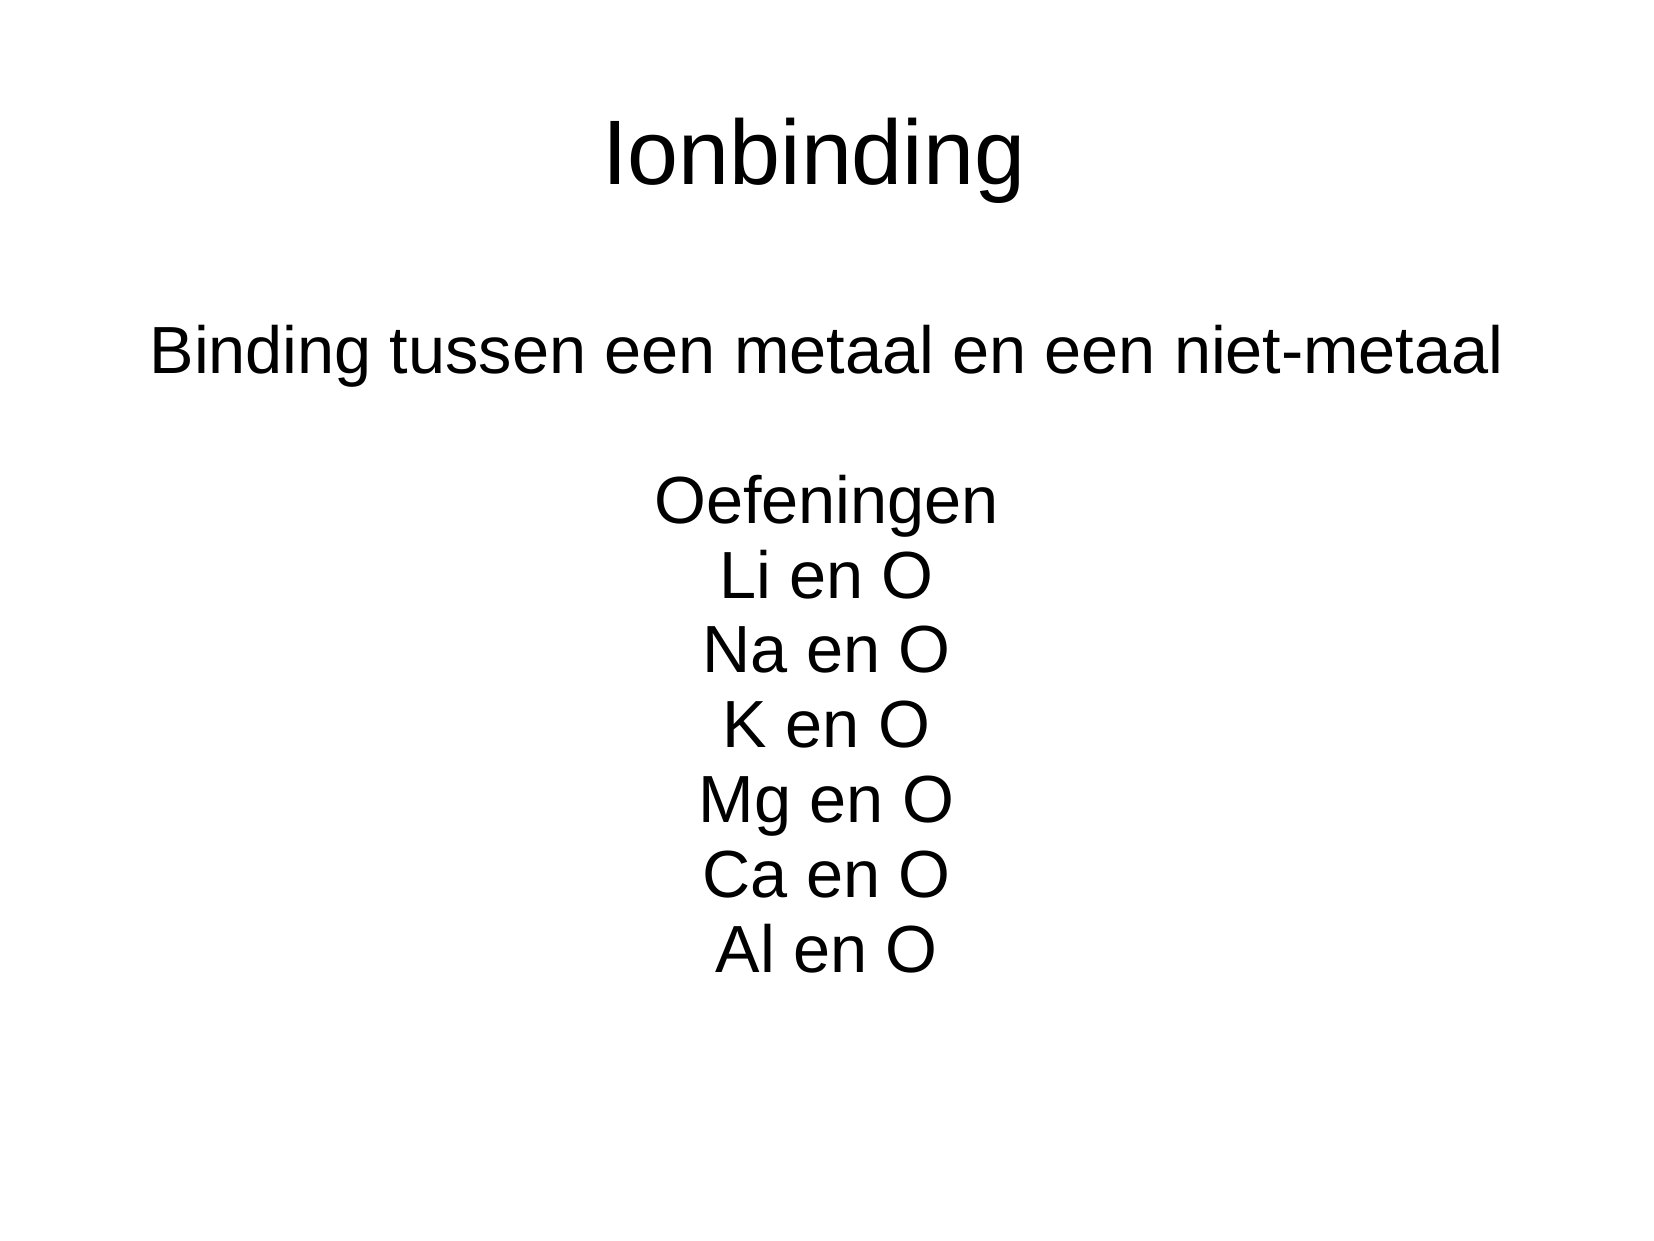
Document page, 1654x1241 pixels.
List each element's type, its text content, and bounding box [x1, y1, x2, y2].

title Ionbinding [82, 49, 1571, 257]
subtitle Binding tussen een metaal en een niet-metaal Oefeningen Li en O Na en O K en O Mg en O Ca en O Al en O [82, 290, 1571, 1010]
